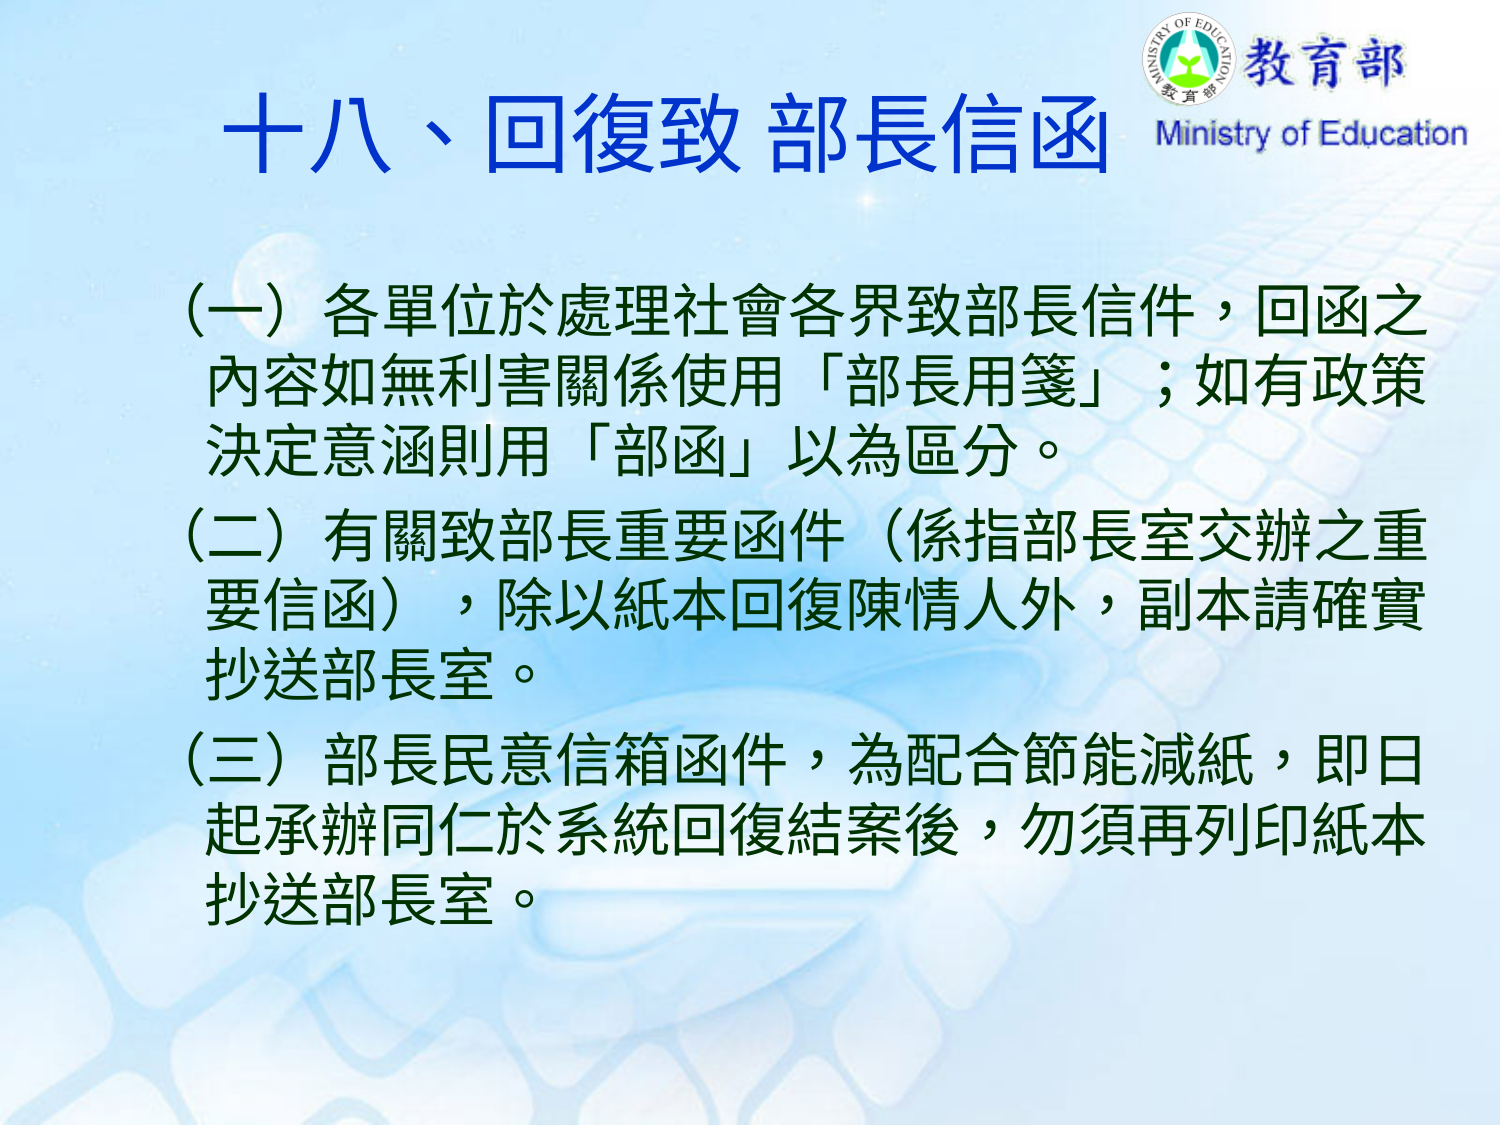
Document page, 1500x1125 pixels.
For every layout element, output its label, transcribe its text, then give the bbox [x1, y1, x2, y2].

title 十八、回復致 部長信函 [41, 54, 1294, 209]
list （一）各單位於處理社會各界致部長信件，回函之內容如無利害關係使用「部長用箋」；如有政策決定意涵則用「部函」以為區分。 （二）有關致部長重要函件（係指部長室交辦之重要信函），除以紙本回復陳情人外，副本請確實抄送部長室。 （三）部長民意信箱函件，為配合節能減紙，即日起承辦同仁於系統回復結案後，勿須再列印紙本抄送部長室。 [76, 267, 1448, 1047]
